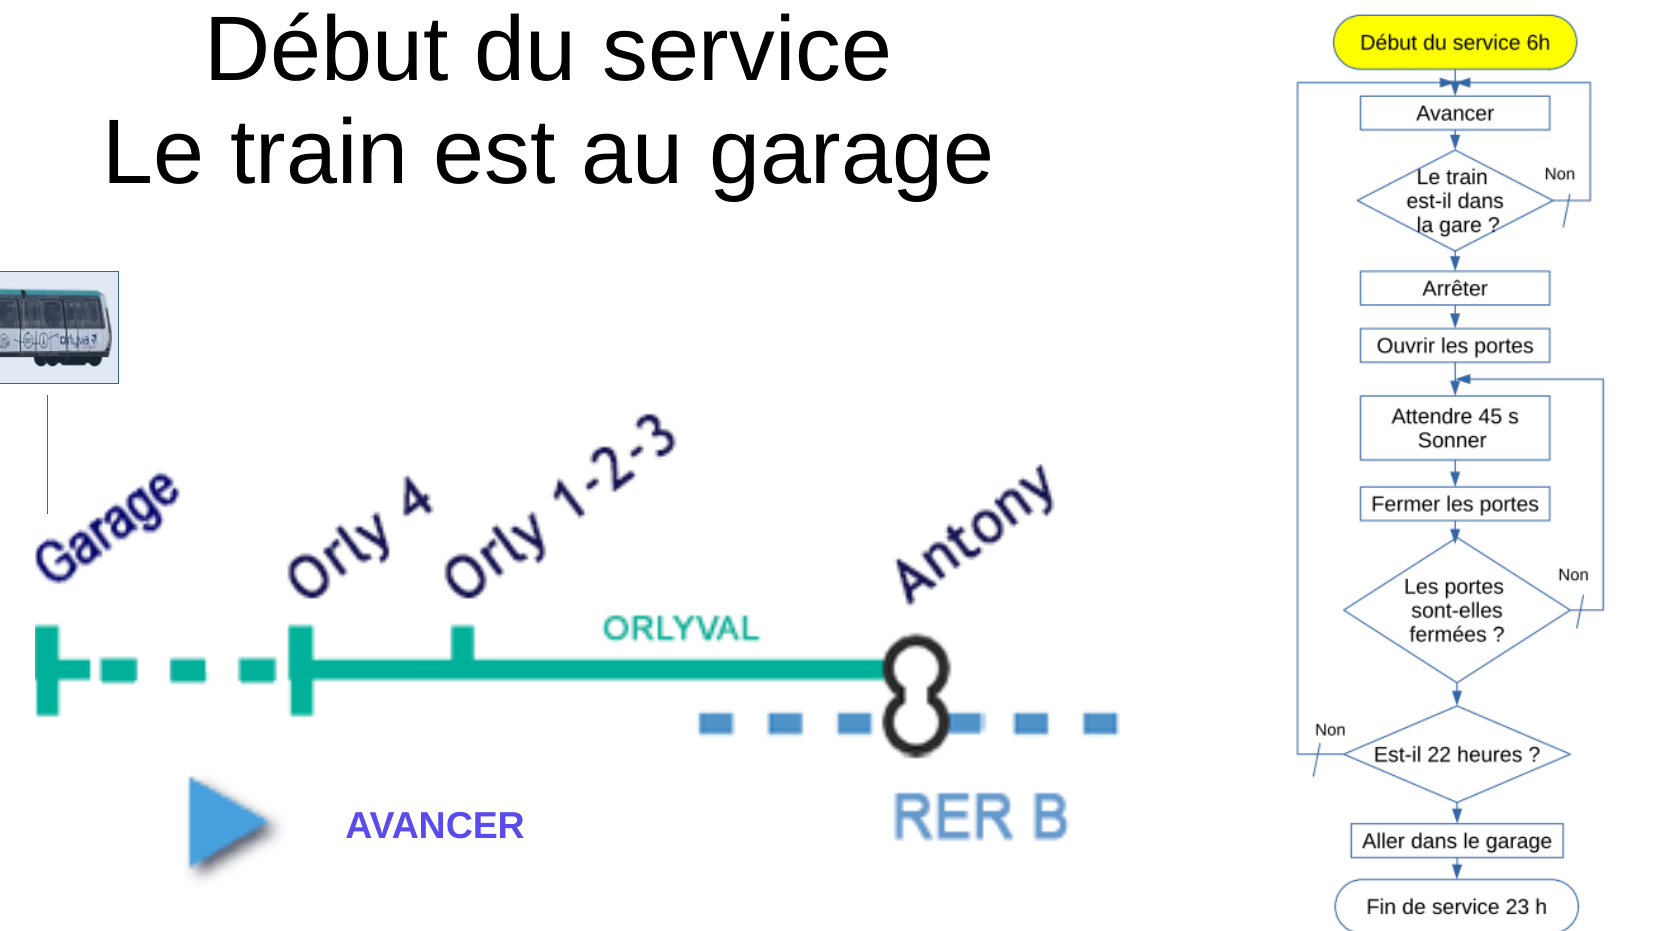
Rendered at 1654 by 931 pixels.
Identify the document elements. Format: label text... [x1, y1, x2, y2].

text_box AVANCER [330, 797, 709, 855]
picture [1275, 11, 1622, 931]
picture [35, 383, 1123, 893]
title Début du service Le train est au garage [35, 0, 1063, 203]
text_box [0, 271, 119, 384]
